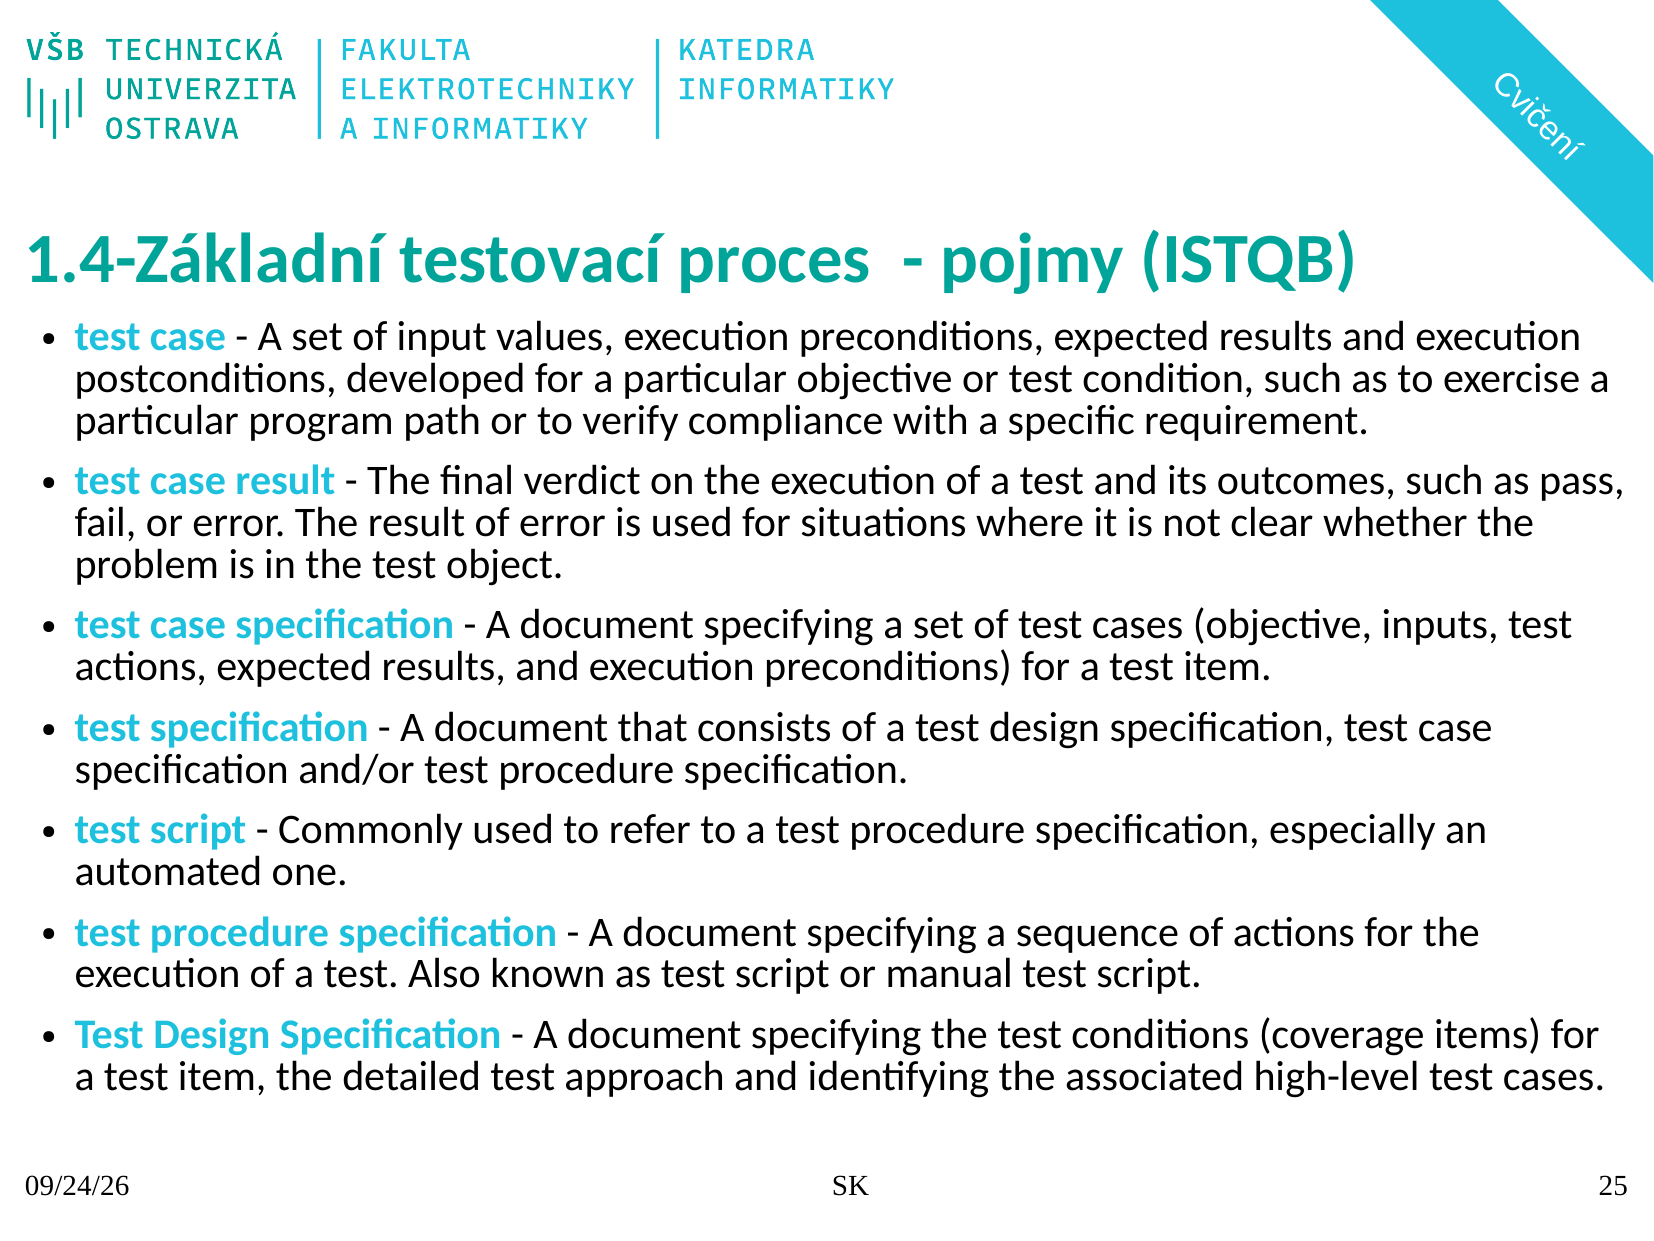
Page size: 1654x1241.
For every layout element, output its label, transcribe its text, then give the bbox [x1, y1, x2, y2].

title 1.4-Základní testovací proces - pojmy (ISTQB) [24, 169, 1629, 300]
text_box Cvičení [1370, 0, 1654, 284]
picture [26, 31, 894, 139]
list test case - A set of input values, execution preconditions, expected results and execution postconditions, developed for a particular objective or test condition, such as to exercise a particular program path or to verify compliance with a specific requirement. test case result - The final verdict on the execution of a test and its outcomes, such as pass, fail, or error. The result of error is used for situations where it is not clear whether the problem is in the test object. test case specification - A document specifying a set of test cases (objective, inputs, test actions, expected results, and execution preconditions) for a test item. test specification - A document that consists of a test design specification, test case specification and/or test procedure specification. test script - Commonly used to refer to a test procedure specification, especially an automated one. test procedure specification - A document specifying a sequence of actions for the execution of a test. Also known as test script or manual test script. Test Design Specification - A document specifying the test conditions (coverage items) for a test item, the detailed test approach and identifying the associated high-level test cases. [30, 318, 1629, 1146]
